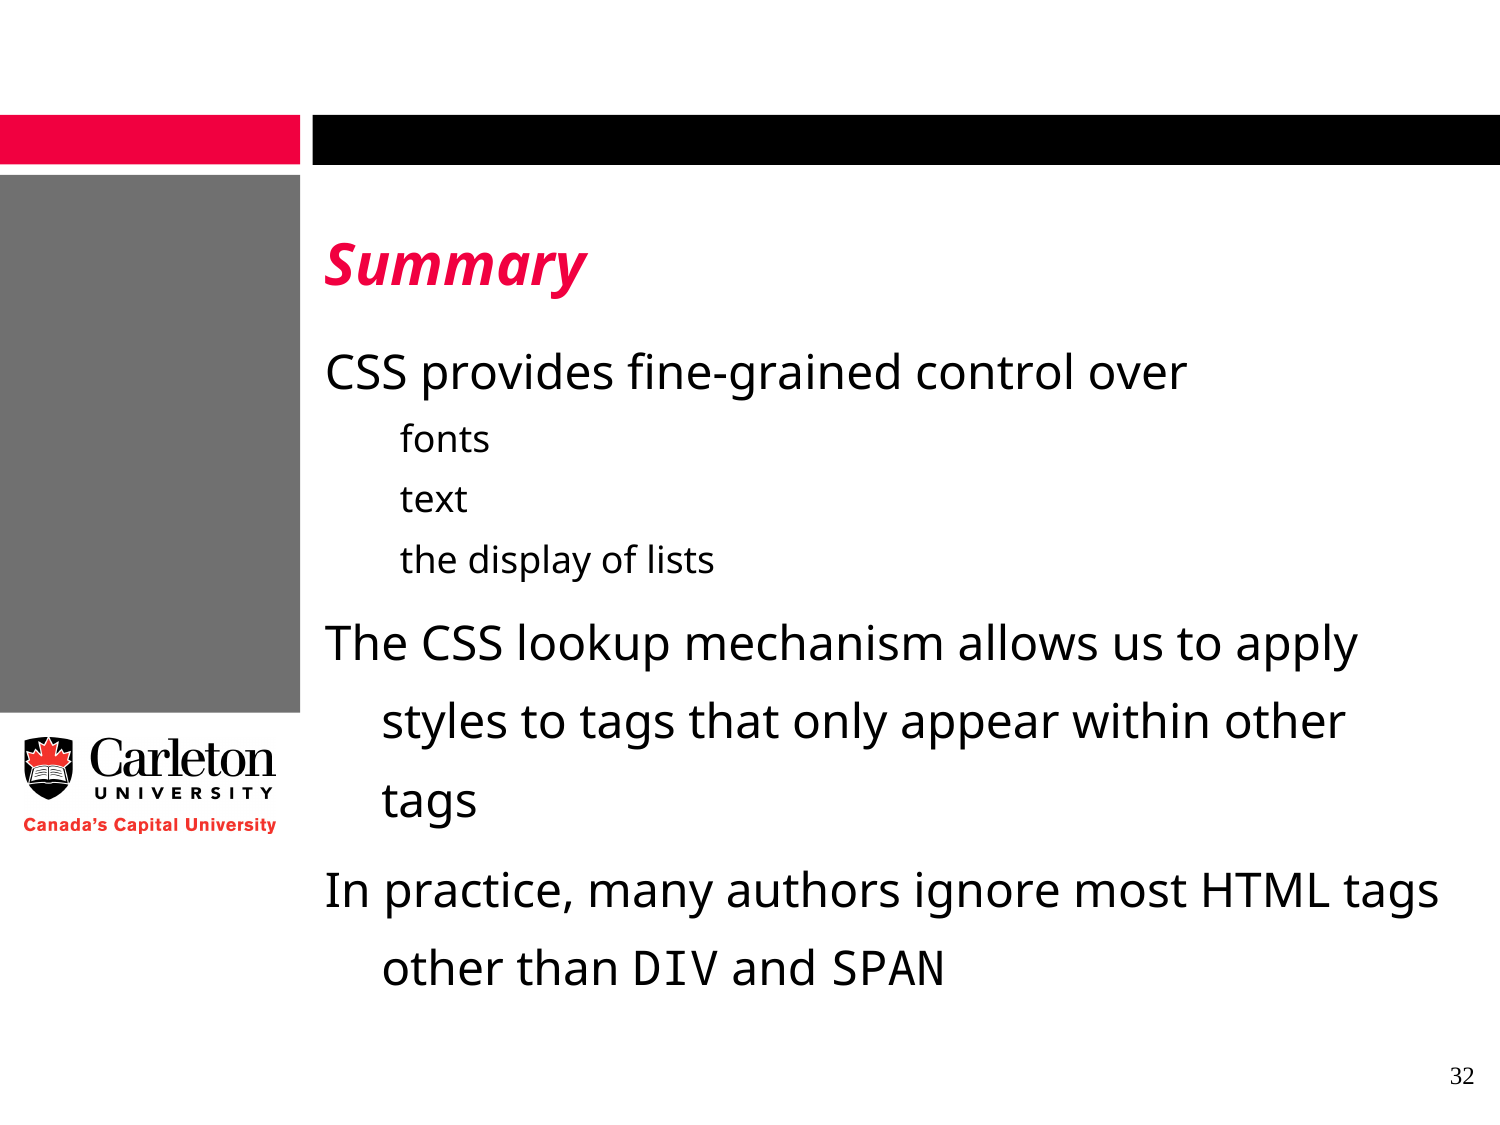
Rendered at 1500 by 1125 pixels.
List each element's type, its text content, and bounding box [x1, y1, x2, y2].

title Summary [324, 194, 1450, 324]
list CSS provides fine-grained control over fonts text the display of lists The CSS lookup mechanism allows us to apply styles to tags that only appear within other tags In practice, many authors ignore most HTML tags other than DIV and SPAN [324, 324, 1450, 1036]
picture [24, 737, 276, 834]
